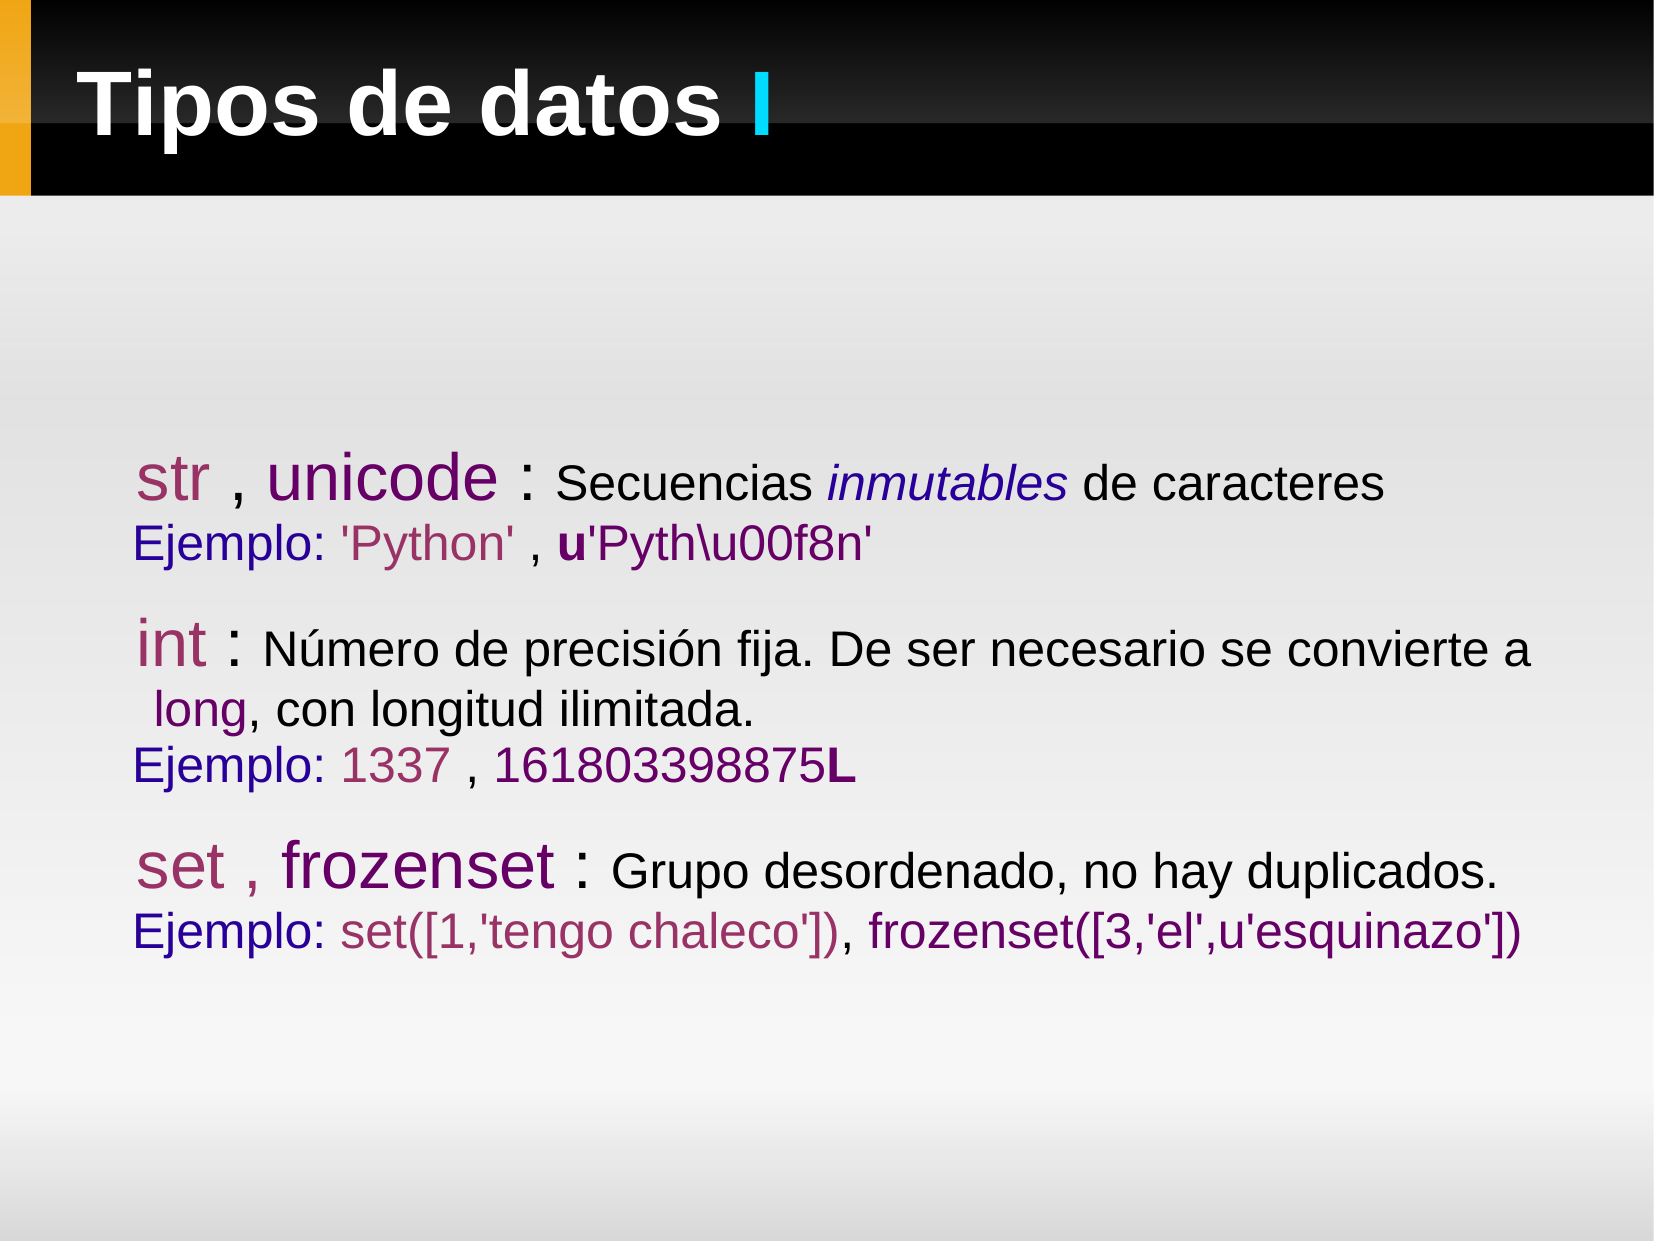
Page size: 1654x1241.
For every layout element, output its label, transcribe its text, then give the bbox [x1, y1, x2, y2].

subtitle str , unicode : Secuencias inmutables de caracteres Ejemplo: 'Python' , u'Pyth\u00f8n' int : Número de precisión fija. De ser necesario se convierte a long, con longitud ilimitada. Ejemplo: 1337 , 161803398875L set , frozenset : Grupo desordenado, no hay duplicados. Ejemplo: set([1,'tengo chaleco']), frozenset([3,'el',u'esquinazo']) [82, 297, 1625, 1102]
picture [0, 0, 1654, 1241]
title Tipos de datos I [76, 7, 1565, 200]
